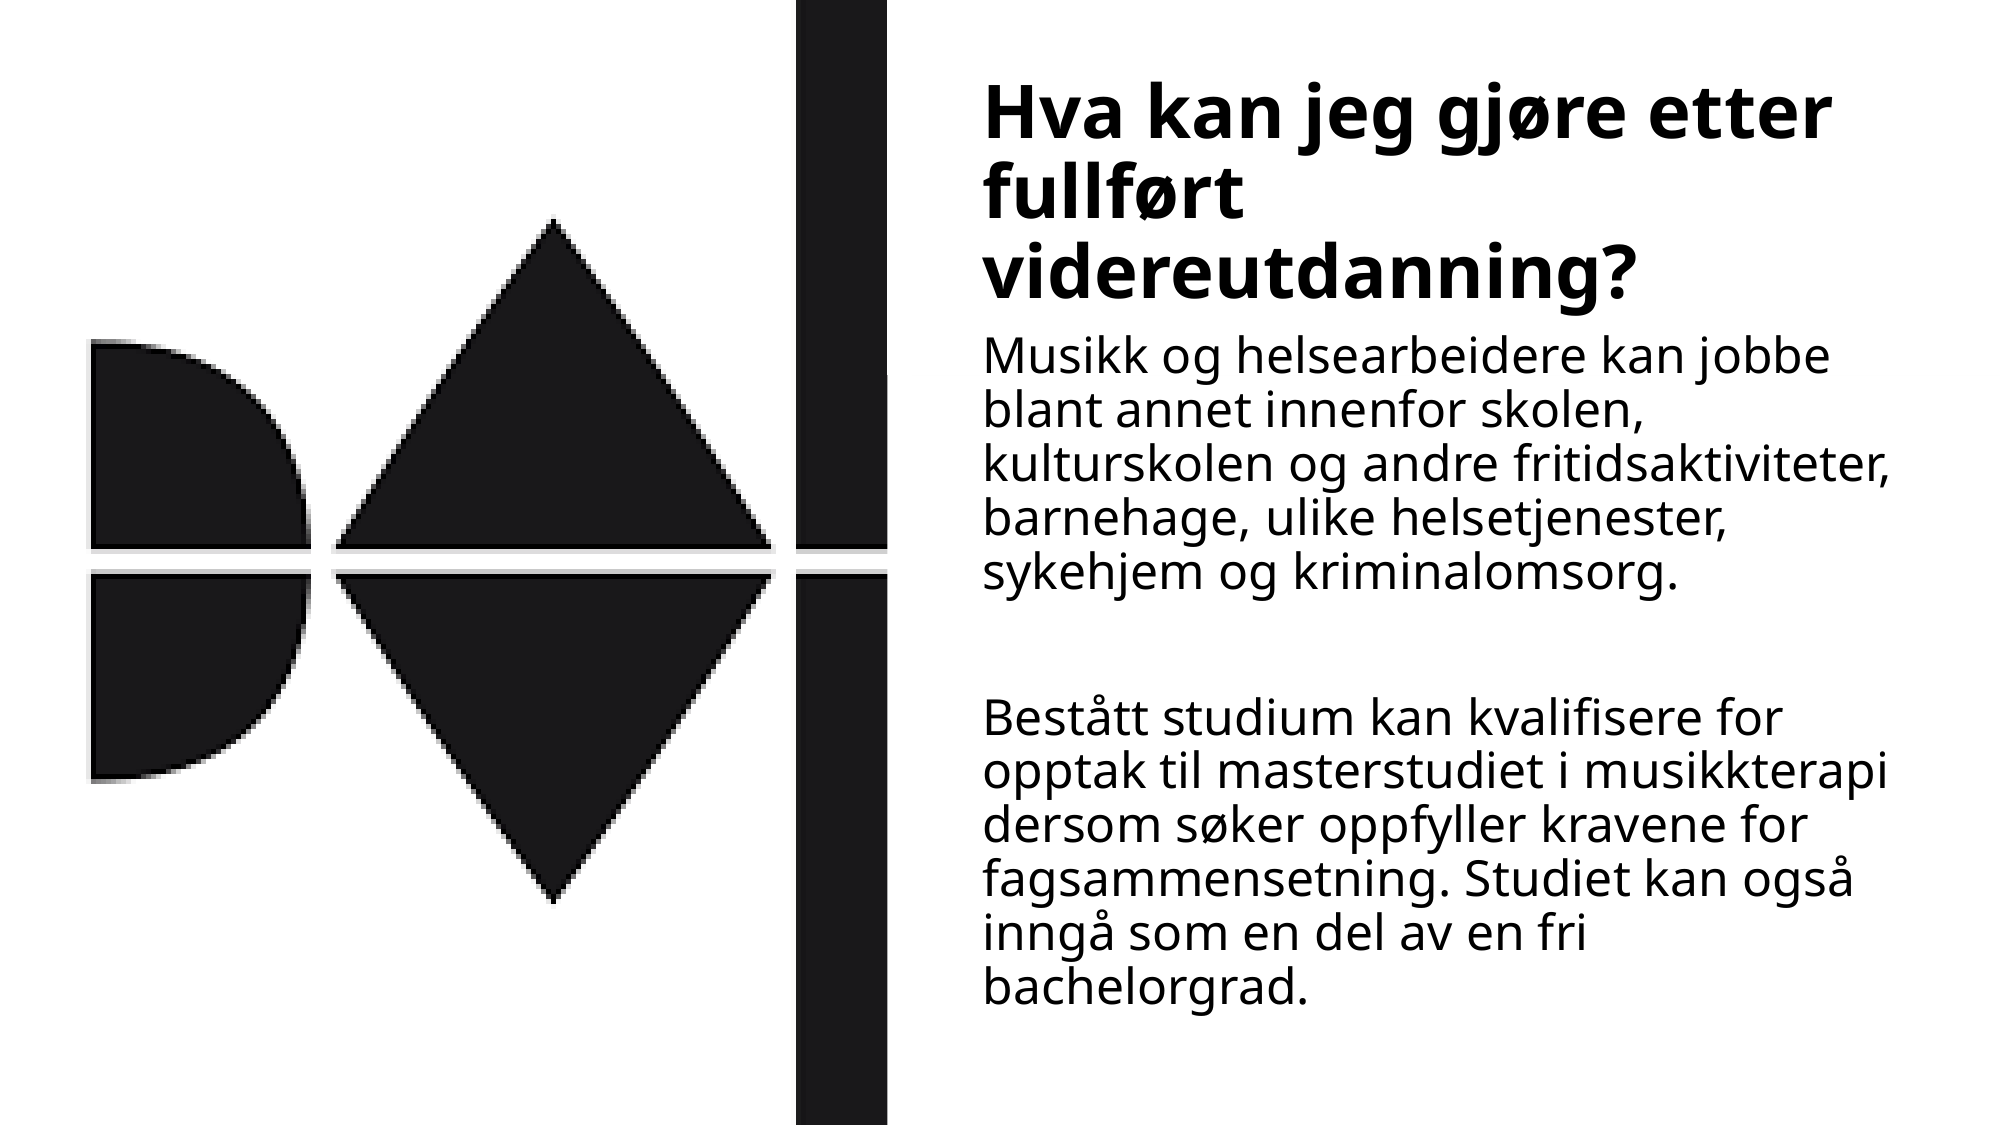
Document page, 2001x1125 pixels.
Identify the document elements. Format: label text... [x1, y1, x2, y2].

picture [0, 0, 888, 1125]
title Hva kan jeg gjøre etter fullført videreutdanning? [967, 66, 1864, 322]
text_box [887, 0, 2000, 1125]
list Musikk og helsearbeidere kan jobbe blant annet innenfor skolen, kulturskolen og andre fritidsaktiviteter, barnehage, ulike helsetjenester, sykehjem og kriminalomsorg. Bestått studium kan kvalifisere for opptak til masterstudiet i musikkterapi dersom søker oppfyller kravene for fagsammensetning. Studiet kan også inngå som en del av en fri bachelorgrad. [967, 322, 1942, 1024]
